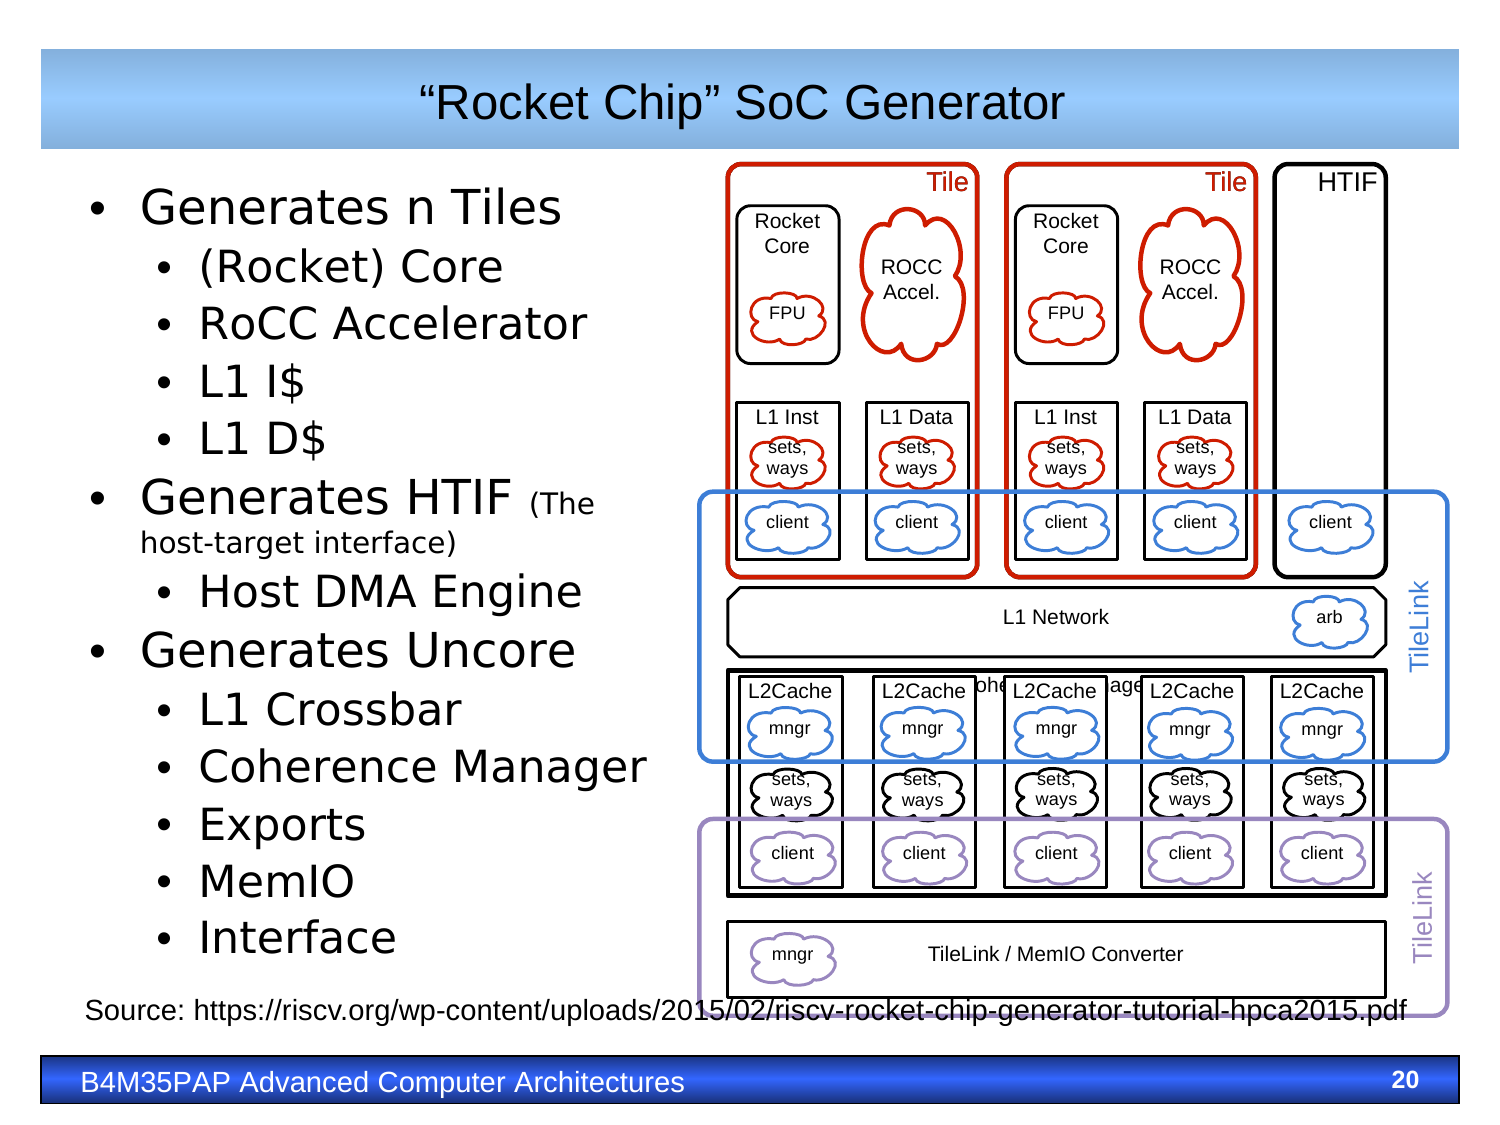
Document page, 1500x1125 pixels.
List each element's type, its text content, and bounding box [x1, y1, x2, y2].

text_box [1273, 764, 1372, 816]
text_box [1017, 208, 1116, 362]
text_box [750, 710, 830, 757]
text_box [1152, 776, 1170, 815]
text_box mngr [1301, 718, 1344, 746]
text_box client [766, 511, 810, 539]
text_box [730, 822, 1384, 893]
text_box ways [766, 458, 808, 485]
text_box mngr [901, 717, 944, 745]
text_box mngr [768, 717, 811, 745]
text_box sets, [768, 437, 812, 464]
text_box L2Cache [1012, 679, 1098, 711]
text_box [868, 494, 967, 558]
text_box [943, 775, 962, 813]
text_box [1283, 834, 1363, 882]
text_box ways [770, 790, 812, 816]
text_box [1375, 764, 1384, 816]
text_box sets, [1037, 768, 1081, 795]
text_box TileLink [1407, 871, 1447, 965]
text_box ROCC [1159, 255, 1222, 286]
text_box [1006, 764, 1105, 816]
text_box ways [1169, 789, 1211, 816]
text_box [1006, 678, 1105, 759]
text_box mngr [1035, 717, 1078, 745]
text_box [844, 764, 872, 816]
text_box [1143, 822, 1242, 886]
text_box ways [895, 458, 937, 485]
text_box [741, 764, 841, 816]
text_box client [1044, 511, 1088, 539]
text_box ways [901, 790, 943, 816]
text_box [1273, 822, 1372, 886]
text_box [885, 776, 903, 816]
text_box [753, 834, 833, 882]
text_box [875, 678, 974, 759]
text_box sets, [1175, 437, 1215, 458]
list Generates n Tiles (Rocket) Core RoCC Accelerator L1 I$ L1 D$ Generates HTIF (The host-target interface) Host DMA Engine Generates Uncore L1 Crossbar Coherence Manager Exports MemIO Interface [75, 172, 676, 988]
text_box [730, 764, 738, 816]
text_box [1151, 834, 1230, 882]
text_box Coherence Manager [960, 673, 1153, 705]
text_box mngr [1169, 718, 1212, 746]
text_box sets, [1304, 768, 1349, 795]
text_box [882, 444, 897, 484]
text_box [1273, 678, 1372, 759]
text_box [1143, 764, 1242, 816]
text_box [883, 709, 963, 757]
text_box [1087, 444, 1102, 482]
text_box HTIF [1317, 166, 1378, 206]
text_box client [902, 842, 946, 870]
text_box [1108, 764, 1140, 816]
text_box L1 Data [1158, 405, 1233, 437]
text_box [1006, 822, 1105, 886]
text_box sets, [771, 769, 816, 796]
text_box client [771, 842, 815, 869]
text_box [738, 494, 838, 558]
text_box [753, 444, 768, 484]
text_box [1146, 494, 1245, 558]
text_box ROCC [880, 255, 943, 286]
title “Rocket Chip” SoC Generator [41, 49, 1459, 149]
text_box [753, 935, 833, 983]
text_box [1215, 442, 1231, 482]
text_box sets, [897, 437, 936, 458]
text_box [1032, 444, 1046, 484]
text_box [977, 705, 1003, 759]
text_box ways [1302, 789, 1344, 816]
text_box [738, 404, 838, 489]
text_box [1077, 774, 1095, 813]
text_box Core [764, 234, 811, 266]
text_box sets, [1046, 437, 1091, 464]
text_box [1017, 494, 1116, 558]
text_box client [895, 511, 939, 539]
text_box Tile [1205, 166, 1249, 206]
text_box Rocket [754, 209, 820, 240]
text_box FPU [769, 303, 807, 330]
text_box [1286, 776, 1304, 815]
text_box Tile [926, 166, 971, 206]
text_box [730, 590, 1384, 655]
text_box L2Cache [1149, 679, 1235, 711]
text_box [1017, 834, 1097, 882]
text_box Core [1043, 234, 1089, 266]
text_box client [1300, 842, 1344, 870]
text_box [868, 404, 967, 489]
text_box sets, [903, 769, 948, 796]
text_box L1 Network [1002, 605, 1109, 636]
text_box client [1309, 511, 1353, 539]
text_box TileLink / MemIO Converter [927, 942, 1185, 974]
text_box [739, 208, 837, 362]
text_box client [1035, 842, 1078, 870]
text_box [1283, 710, 1363, 758]
text_box [1245, 764, 1270, 816]
text_box Rocket [1033, 209, 1098, 240]
text_box [808, 444, 823, 482]
text_box [1143, 212, 1240, 357]
text_box [730, 673, 960, 759]
text_box [1211, 774, 1229, 813]
text_box [1161, 444, 1175, 484]
text_box [1018, 776, 1037, 815]
text_box L1 Inst [755, 405, 819, 437]
text_box [875, 822, 974, 886]
text_box L2Cache [1279, 679, 1365, 711]
text_box FPU [1047, 303, 1085, 330]
text_box ways [1174, 458, 1216, 485]
text_box [1291, 504, 1371, 551]
text_box [1151, 710, 1230, 758]
text_box [1153, 673, 1384, 759]
text_box ways [1045, 458, 1087, 485]
text_box [729, 923, 1384, 986]
text_box [977, 764, 1003, 816]
text_box mngr [771, 943, 814, 971]
text_box [753, 776, 771, 816]
text_box Accel. [1161, 280, 1219, 312]
text_box [875, 764, 974, 816]
text_box [741, 678, 841, 759]
text_box [936, 442, 952, 481]
text_box [1344, 775, 1363, 813]
text_box Source: https://riscv.org/wp-content/uploads/2015/02/riscv-rocket-chip-generator-tutorial-hpca2015.pdf [69, 986, 1423, 1034]
text_box [885, 834, 965, 882]
text_box L1 Inst [1034, 405, 1098, 437]
text_box [1108, 705, 1140, 759]
text_box [864, 212, 961, 357]
text_box ways [1035, 789, 1077, 816]
text_box [1017, 709, 1097, 757]
text_box L1 Data [879, 405, 954, 437]
text_box [1143, 678, 1242, 759]
text_box [1017, 404, 1116, 489]
text_box client [1173, 511, 1217, 539]
text_box Accel. [883, 280, 941, 312]
text_box TileLink [1403, 580, 1443, 674]
text_box arb [1316, 606, 1344, 634]
text_box L2Cache [881, 679, 967, 711]
text_box client [1168, 842, 1212, 870]
text_box sets, [1170, 768, 1215, 795]
text_box [1146, 404, 1245, 489]
text_box [812, 775, 830, 813]
text_box L2Cache [748, 679, 833, 711]
text_box [741, 822, 841, 886]
